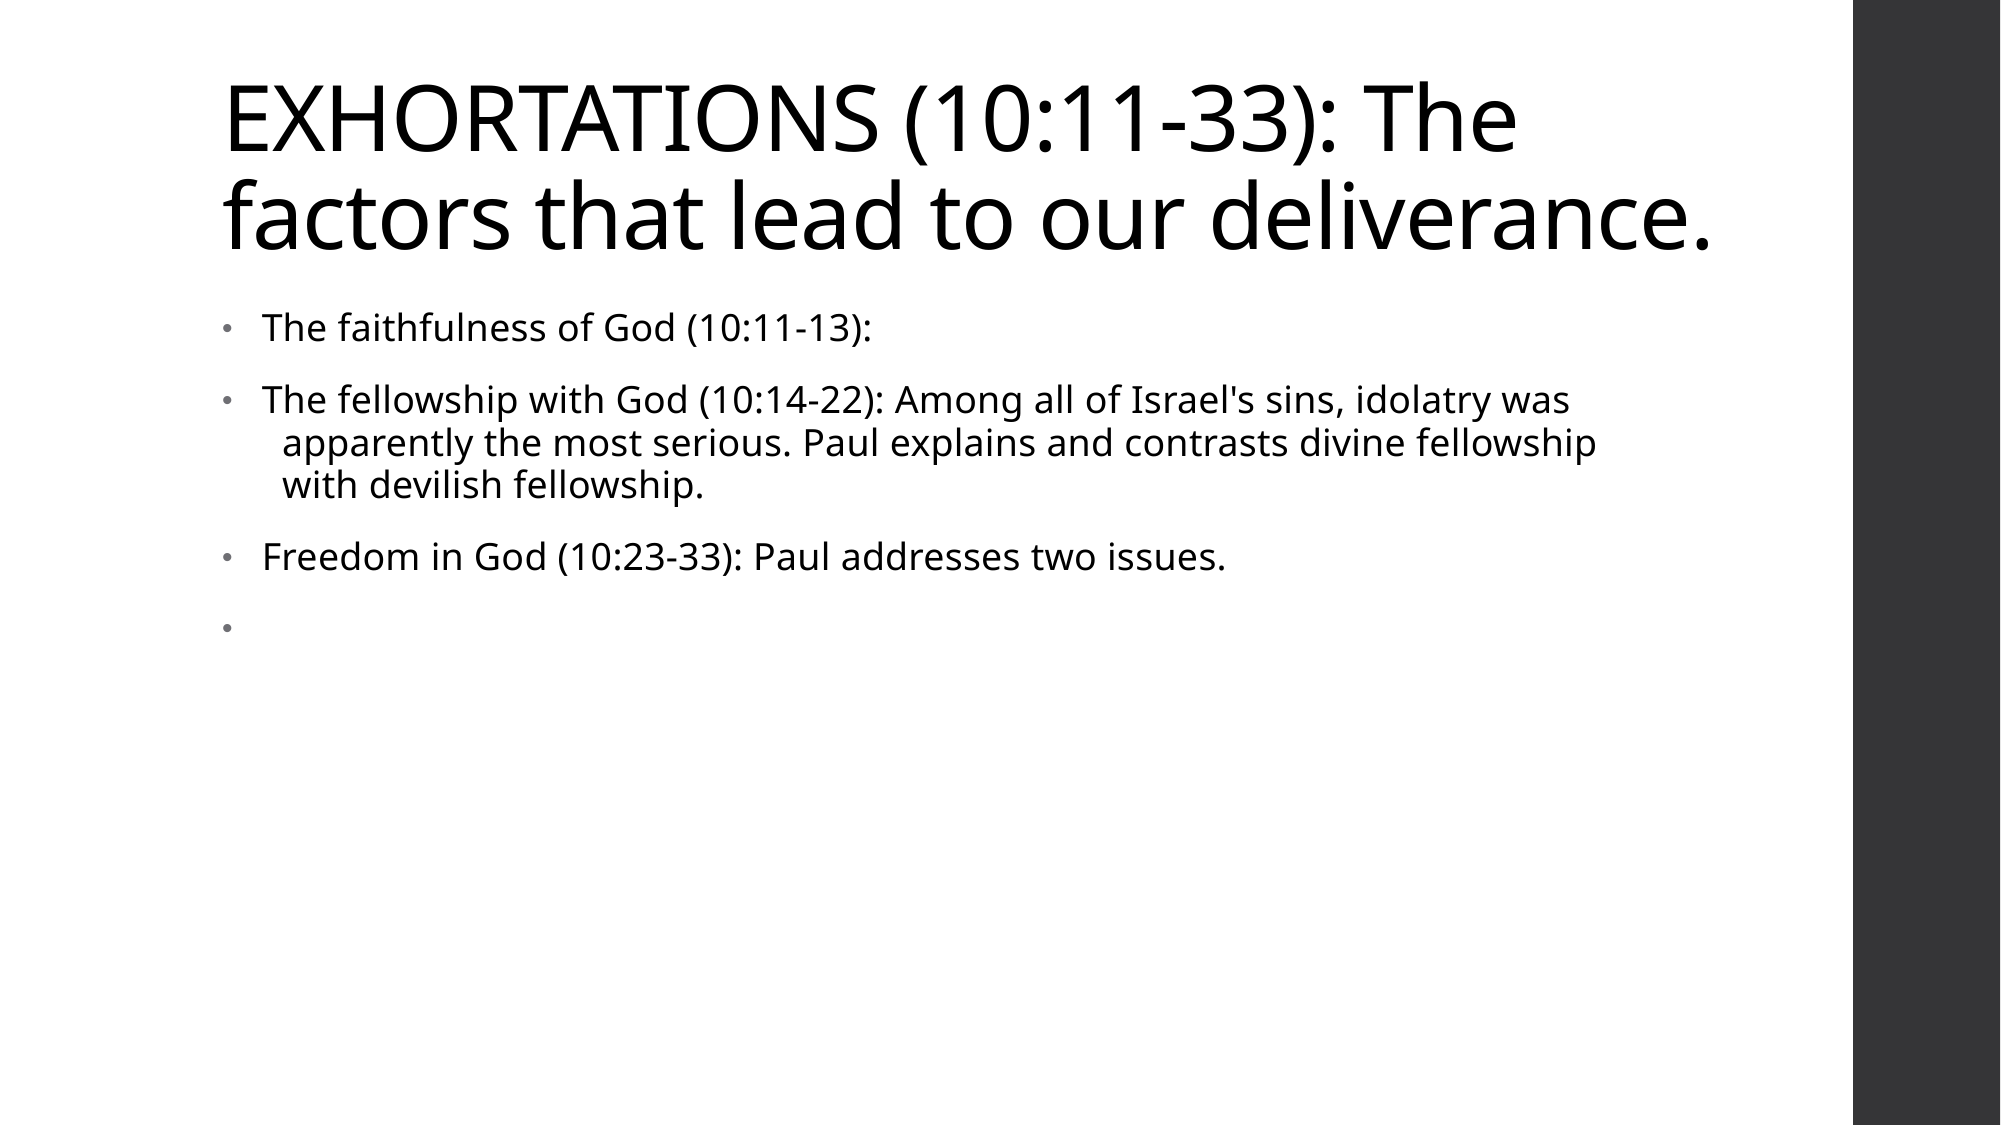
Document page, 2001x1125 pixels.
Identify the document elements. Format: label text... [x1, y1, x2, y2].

title EXHORTATIONS (10:11-33): The factors that lead to our deliverance. [206, 60, 1797, 278]
list The faithfulness of God (10:11-13): The fellowship with God (10:14-22): Among all of Israel's sins, idolatry was apparently the most serious. Paul explains and contrasts divine fellowship with devilish fellowship. Freedom in God (10:23-33): Paul addresses two issues. [206, 299, 1617, 1014]
